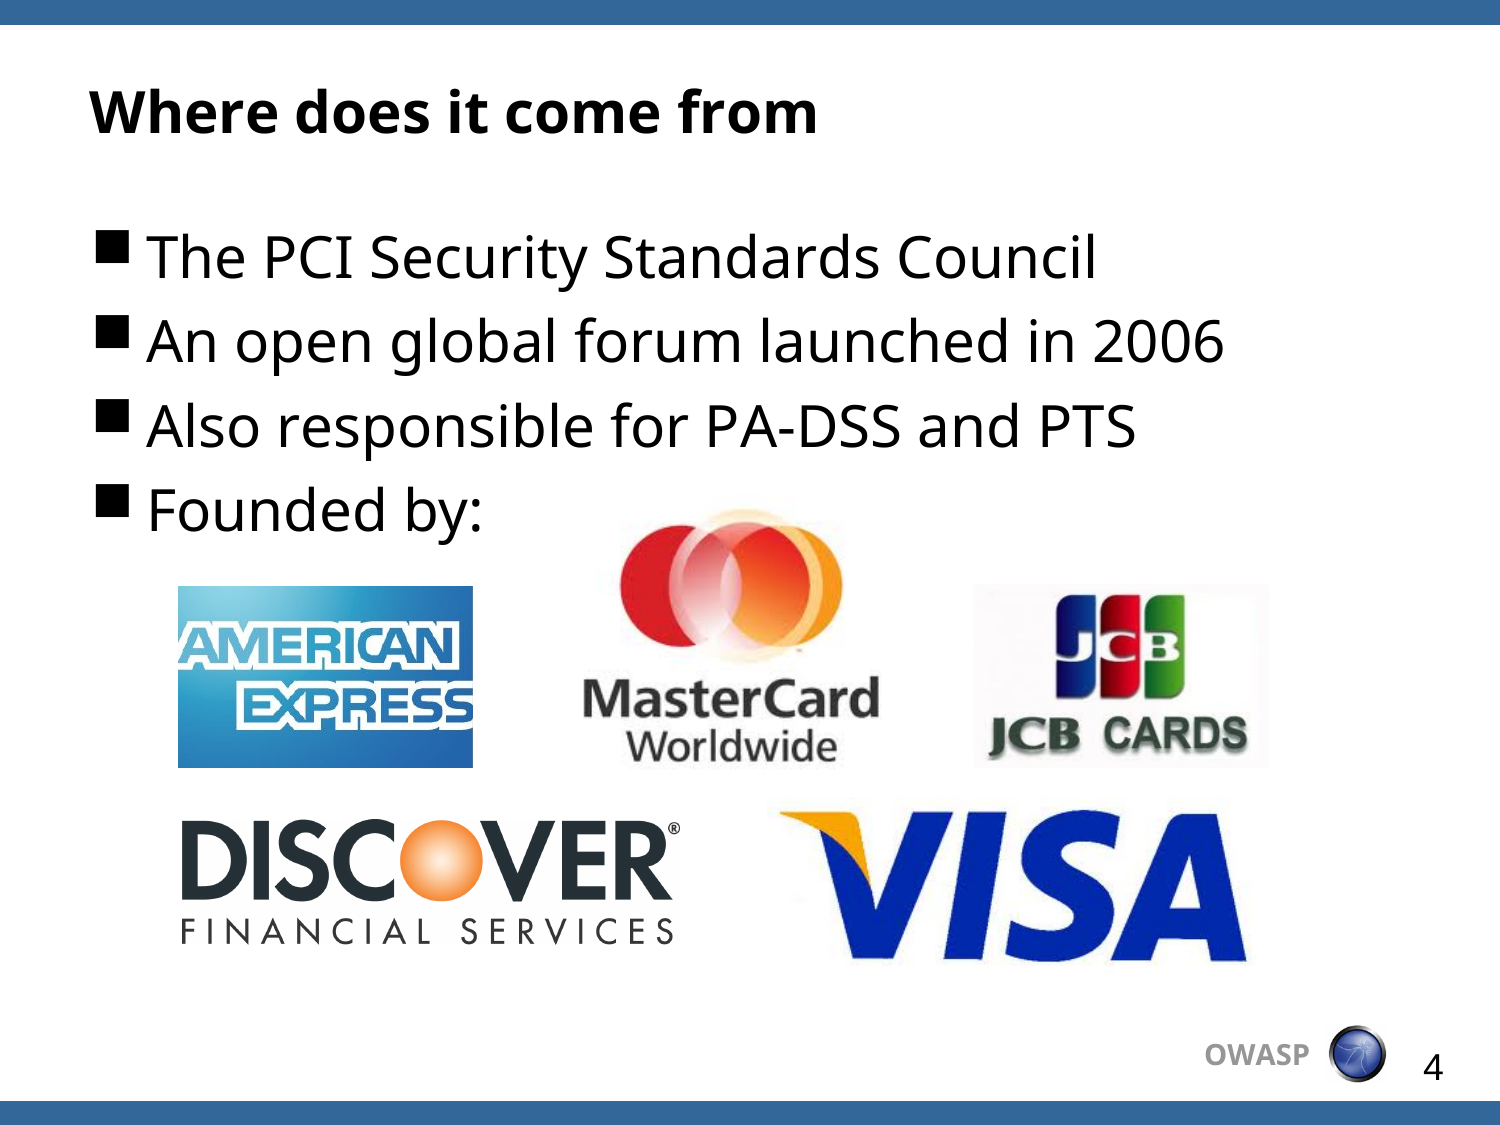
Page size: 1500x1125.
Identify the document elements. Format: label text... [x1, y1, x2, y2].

list The PCI Security Standards Council An open global forum launched in 2006 Also responsible for PA-DSS and PTS Founded by: [75, 212, 1426, 955]
picture [1325, 1024, 1388, 1083]
picture [974, 584, 1270, 768]
picture [182, 819, 680, 945]
picture [547, 472, 1258, 975]
picture [177, 586, 473, 768]
title Where does it come from [75, 32, 1426, 189]
